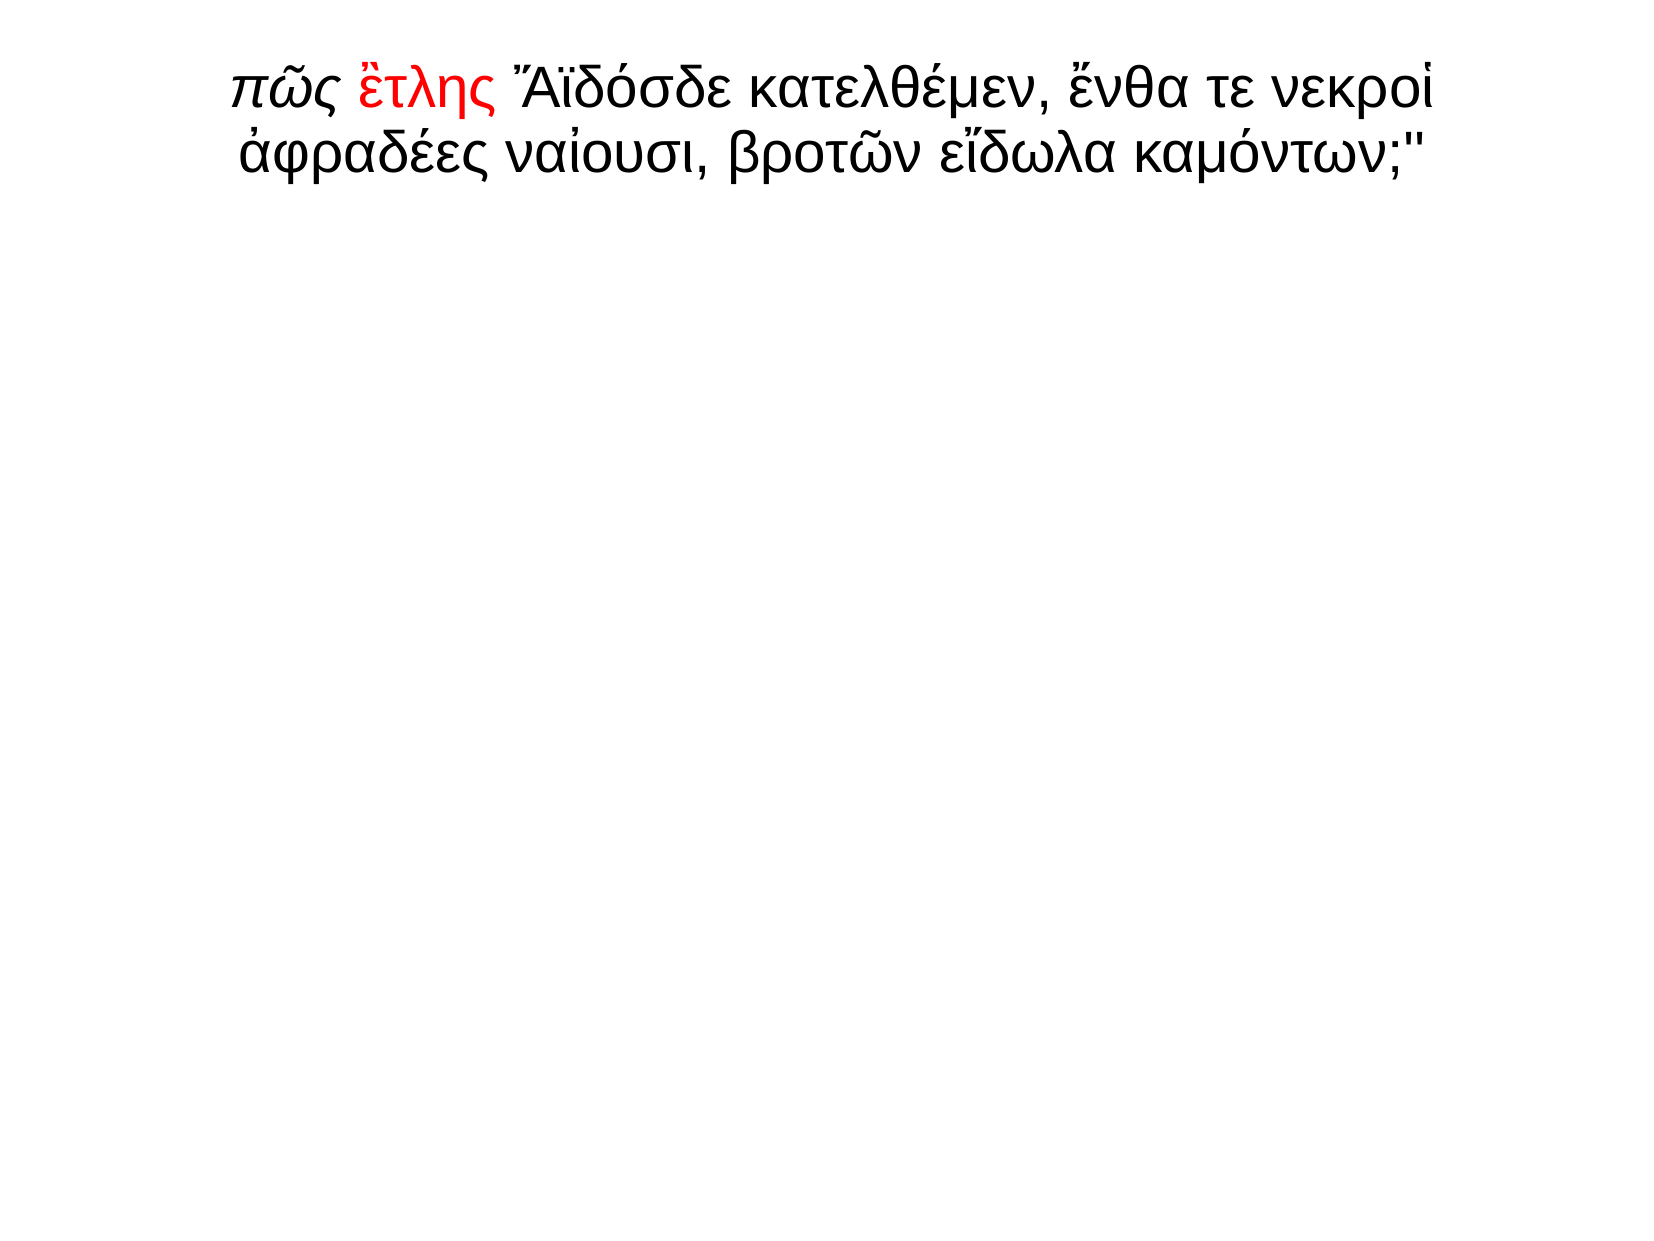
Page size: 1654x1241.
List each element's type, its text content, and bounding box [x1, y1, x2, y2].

text_box πῶς ἒτλης Ἄϊδόσδε κατελθέμεν, ἔνθα τε νεκροἱ ἀφραδέες ναἰουσι, βροτῶν εἴδωλα καμόντων;'' [59, 47, 1607, 827]
